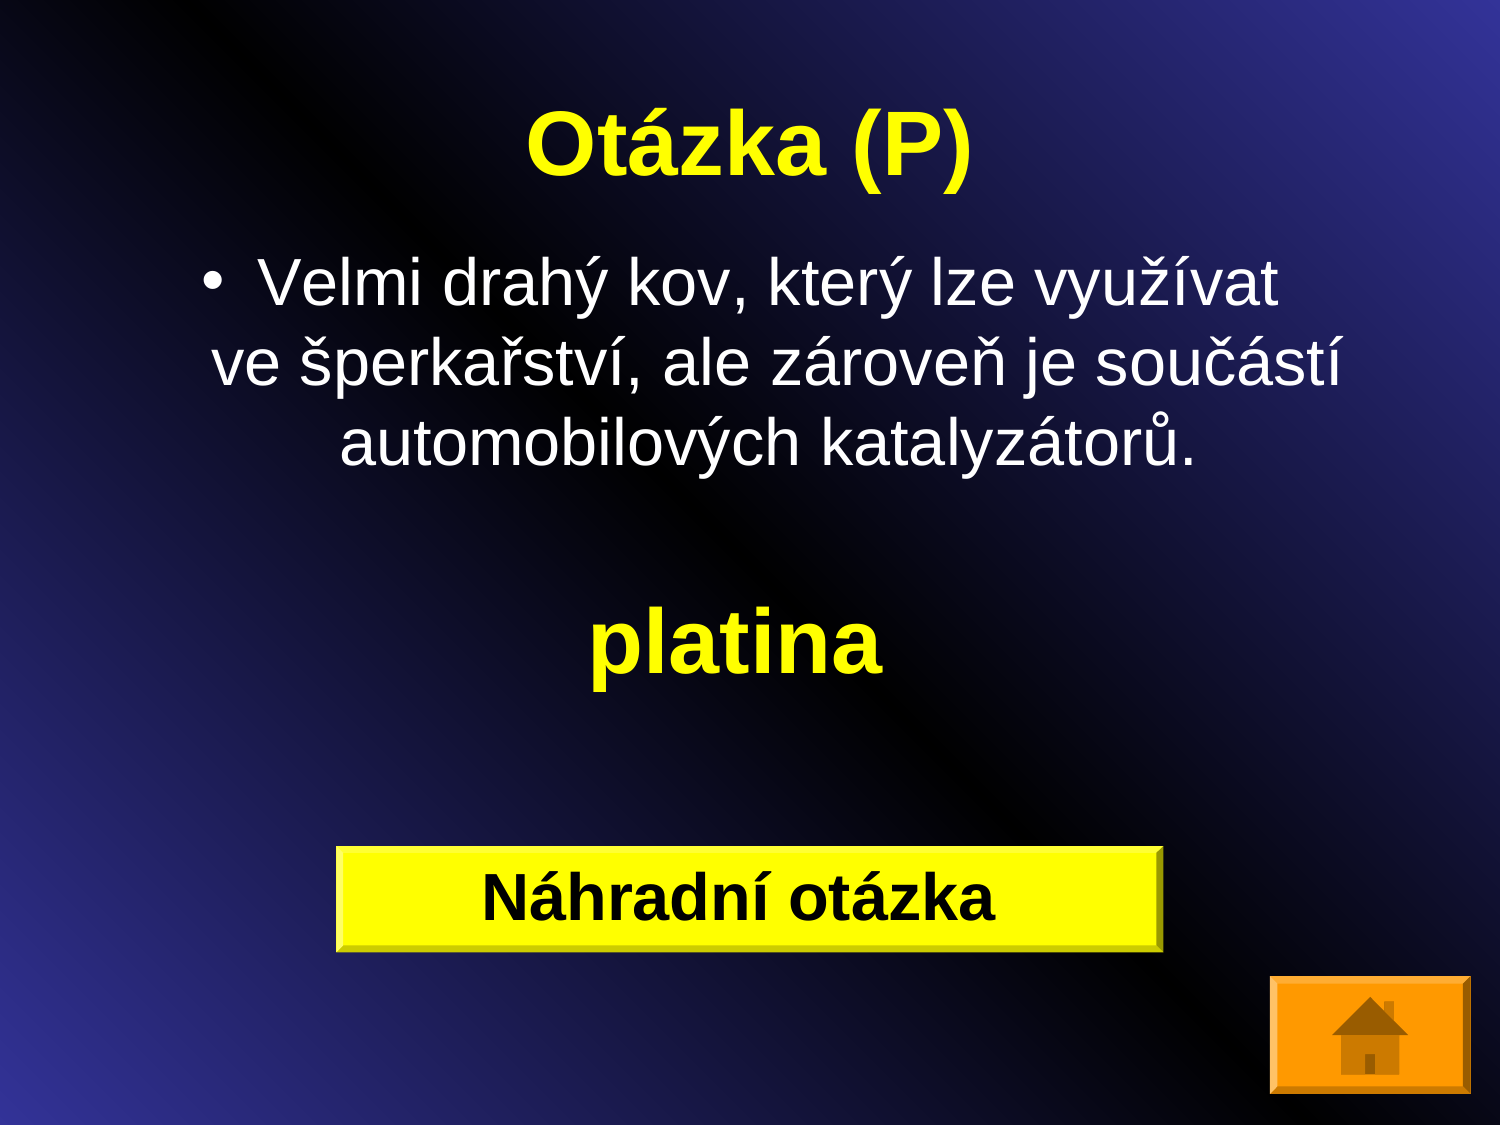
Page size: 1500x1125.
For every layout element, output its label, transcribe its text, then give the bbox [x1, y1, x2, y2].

text_box platina [572, 574, 987, 700]
text_box [1271, 976, 1471, 1094]
title Otázka (P) [75, 45, 1426, 231]
text_box [337, 846, 1164, 953]
text_box Náhradní otázka [466, 846, 1022, 942]
list Velmi drahý kov, který lze využívat ve šperkařství, ale zároveň je součástí automobilových katalyzátorů. [29, 231, 1471, 492]
